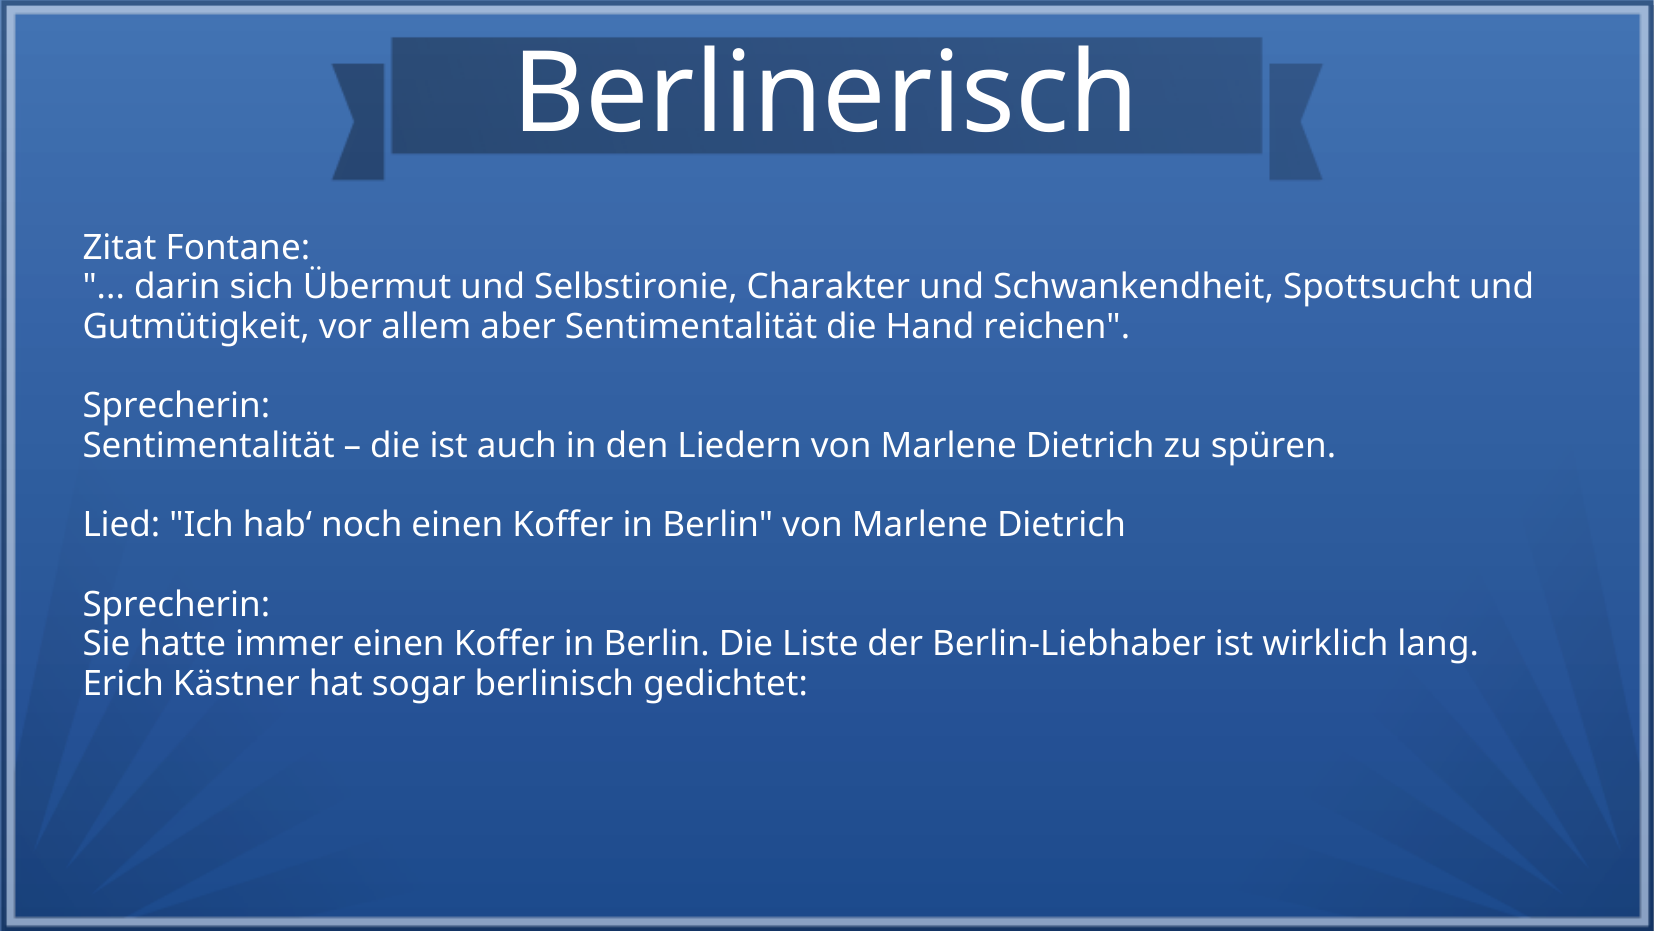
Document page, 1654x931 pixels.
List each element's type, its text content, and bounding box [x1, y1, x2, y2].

picture [0, 0, 1654, 931]
list Zitat Fontane: "... darin sich Übermut und Selbstironie, Charakter und Schwankendheit, Spottsucht und Gutmütigkeit, vor allem aber Sentimentalität die Hand reichen". Sprecherin: Sentimentalität – die ist auch in den Liedern von Marlene Dietrich zu spüren. Lied: "Ich hab‘ noch einen Koffer in Berlin" von Marlene Dietrich Sprecherin: Sie hatte immer einen Koffer in Berlin. Die Liste der Berlin-Liebhaber ist wirklich lang. Erich Kästner hat sogar berlinisch gedichtet: [82, 224, 1569, 846]
title Berlinerisch [389, 30, 1262, 157]
